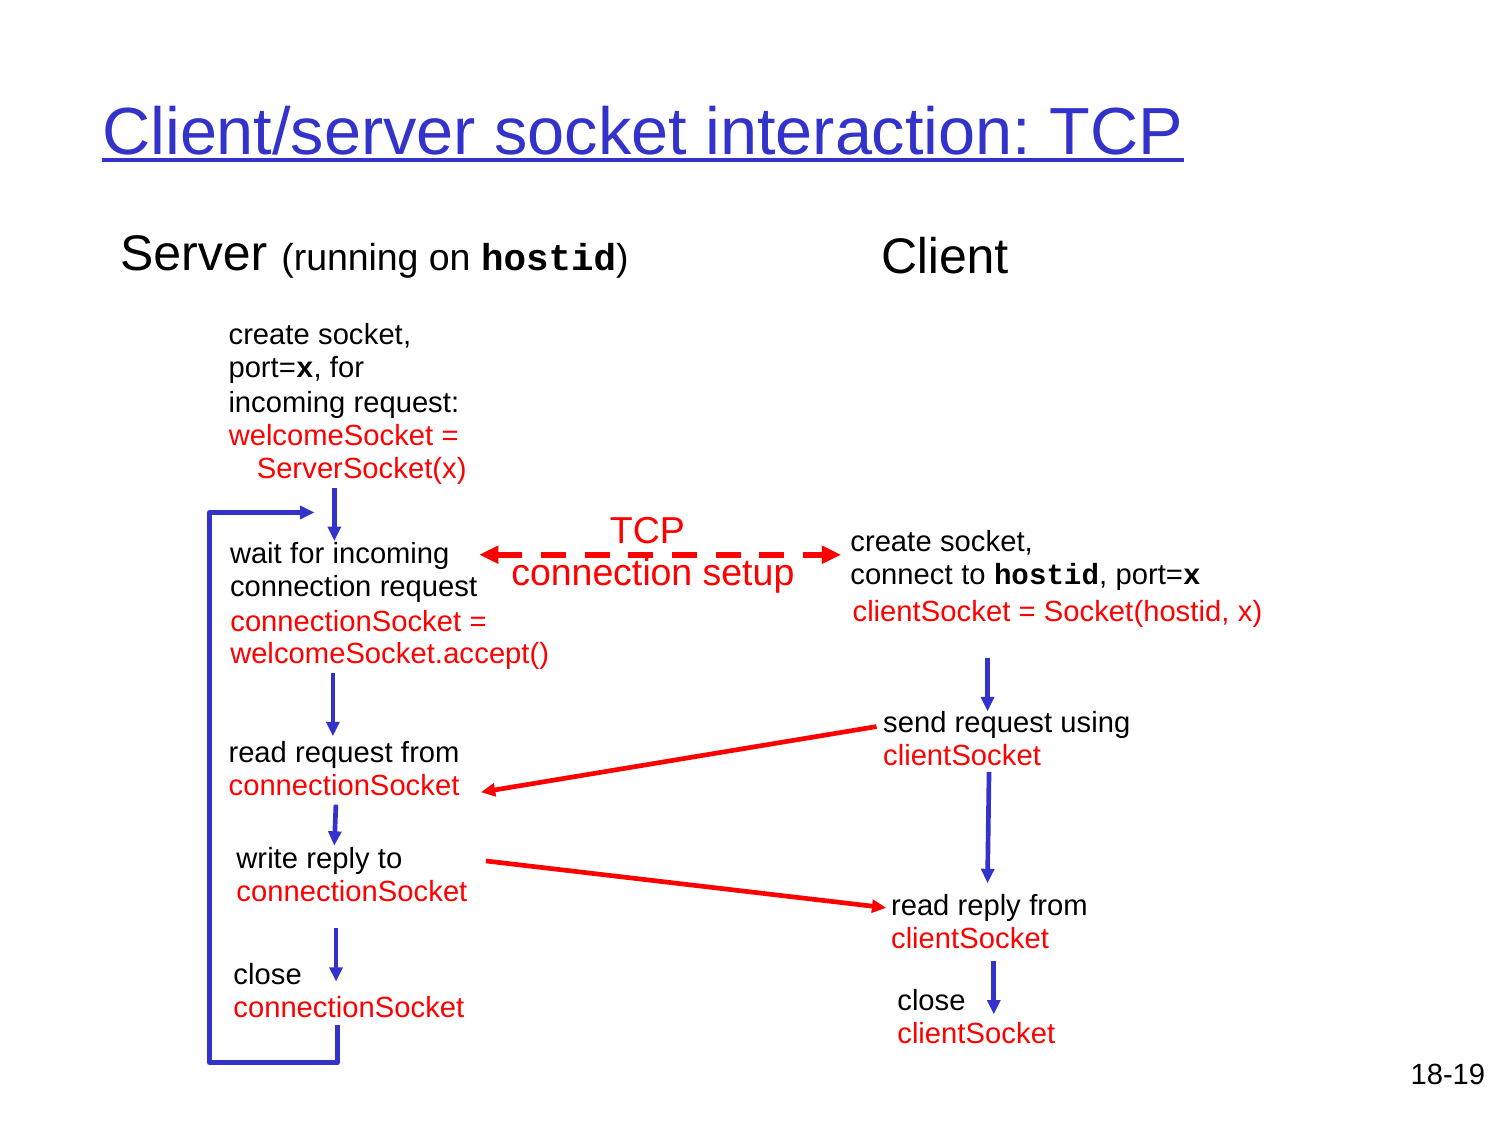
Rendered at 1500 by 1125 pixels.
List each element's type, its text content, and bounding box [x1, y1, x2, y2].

text_box close clientSocket [882, 976, 1071, 1058]
text_box send request using clientSocket [868, 698, 1146, 780]
text_box TCP connection setup [496, 501, 810, 602]
text_box read reply from clientSocket [876, 881, 1104, 963]
text_box read request from connectionSocket [213, 728, 475, 810]
text_box create socket, port=x, for incoming request: [213, 310, 475, 411]
text_box Server (running on hostid) [105, 217, 644, 290]
text_box Client [866, 220, 1024, 292]
text_box write reply to connectionSocket [221, 834, 483, 916]
text_box wait for incoming connection request [215, 529, 493, 596]
text_box create socket, connect to hostid, port=x [835, 517, 1216, 601]
text_box connectionSocket = welcomeSocket.accept() [215, 596, 565, 679]
title Client/server socket interaction: TCP [87, 37, 1363, 225]
text_box clientSocket = Socket(hostid, x) [837, 587, 1278, 636]
text_box welcomeSocket = ServerSocket(x) [213, 411, 483, 493]
text_box close connectionSocket [218, 950, 480, 1032]
